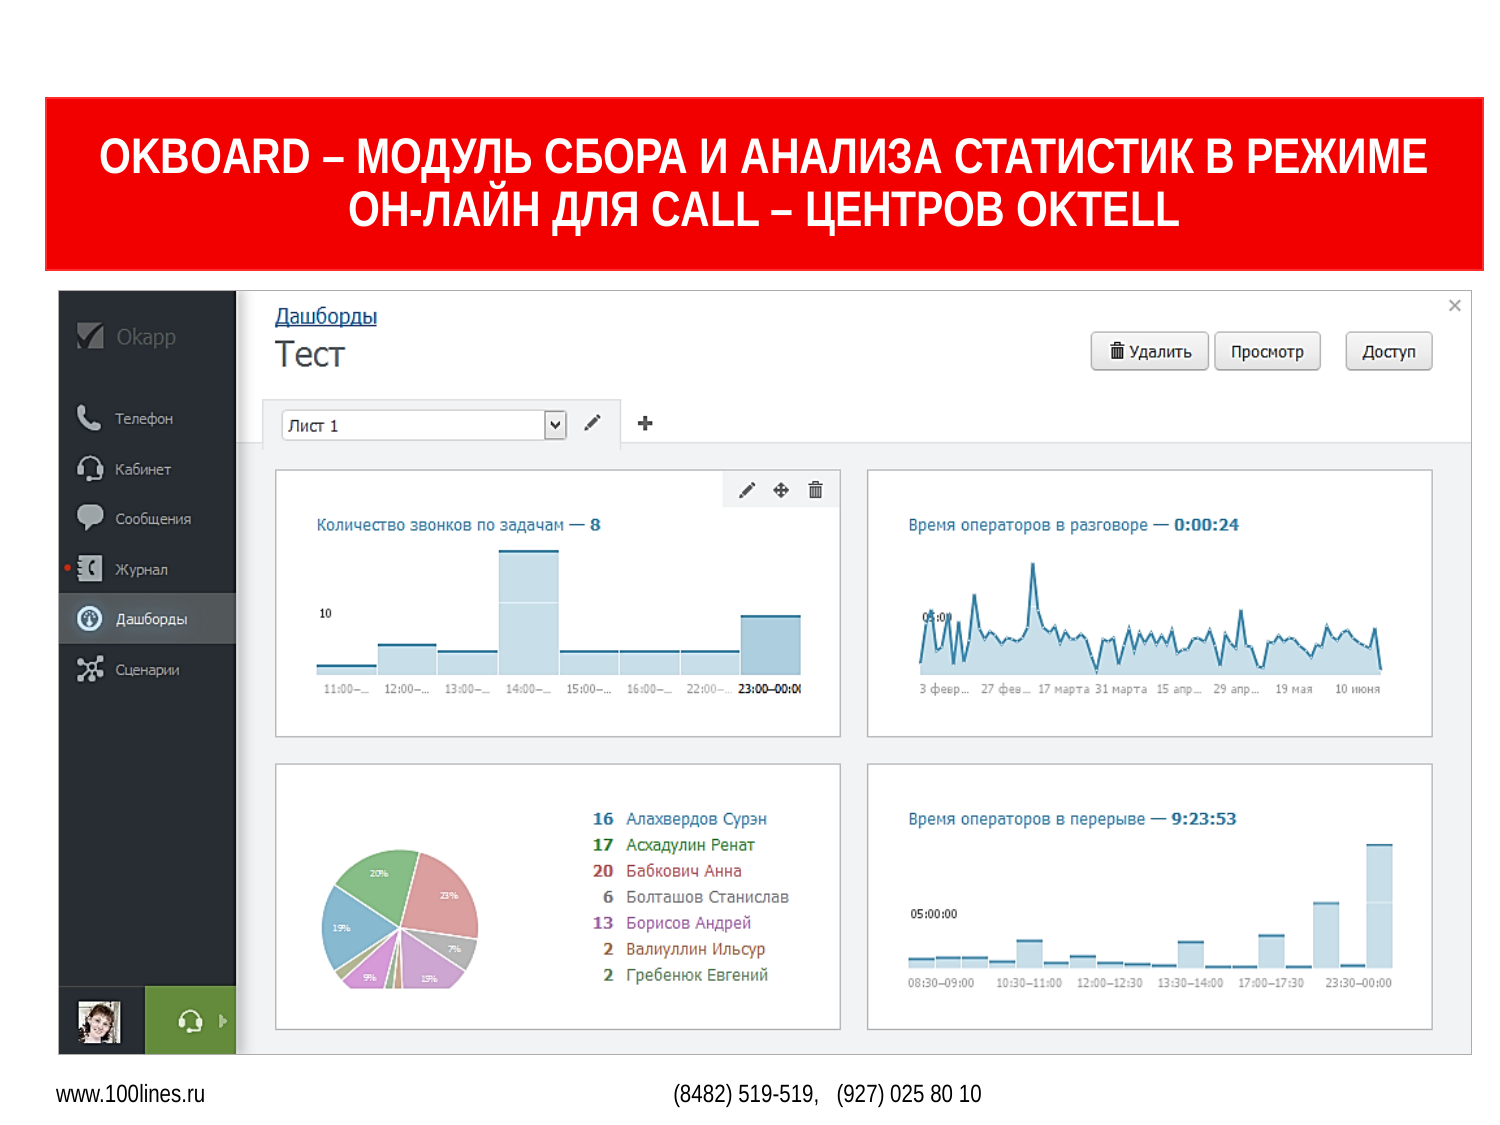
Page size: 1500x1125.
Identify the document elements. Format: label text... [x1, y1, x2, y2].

text_box www.100lines.ru (8482) 519-519, (927) 025 80 10 [41, 1070, 1459, 1103]
picture [58, 290, 1472, 1055]
text_box OKBOARD – МОДУЛЬ СБОРА И АНАЛИЗА СТАТИСТИК В РЕЖИМЕ ОН-ЛАЙН ДЛЯ CALL – ЦЕНТРОВ OKTELL [46, 98, 1483, 270]
